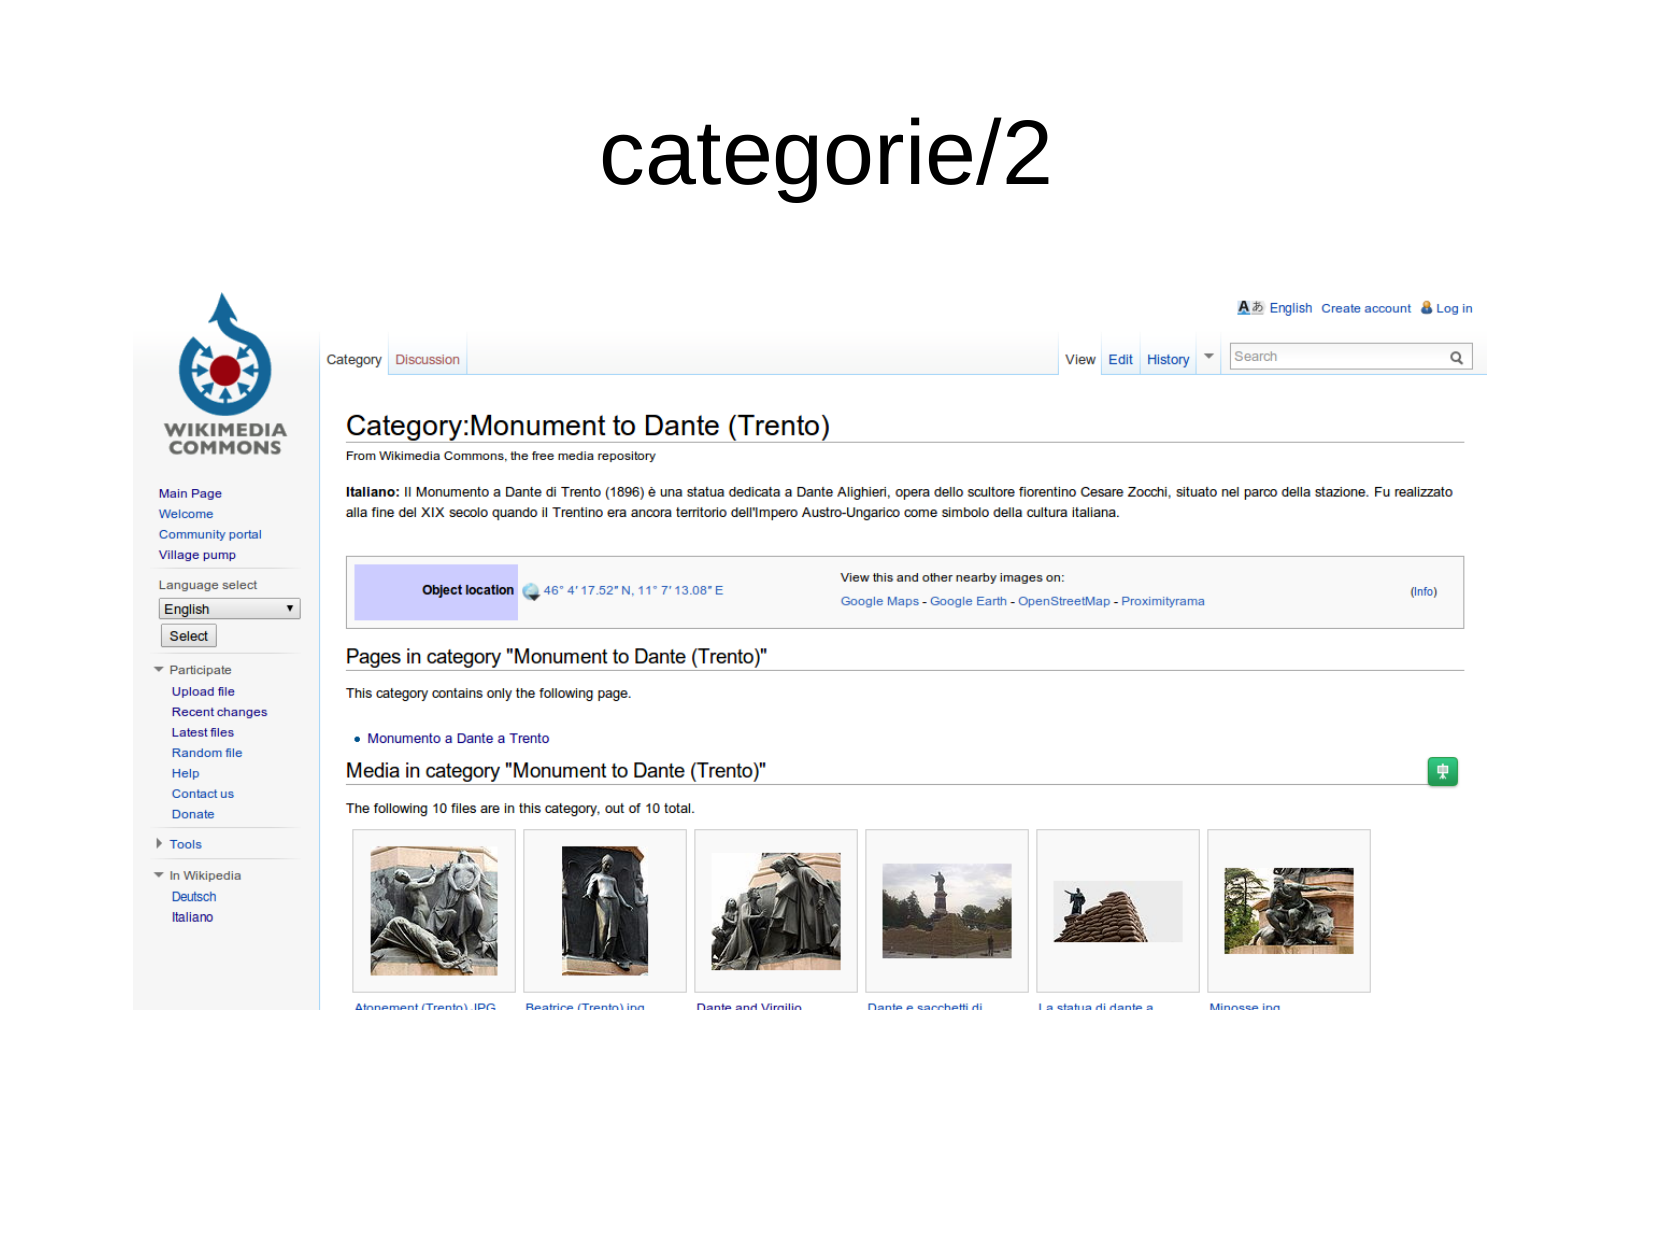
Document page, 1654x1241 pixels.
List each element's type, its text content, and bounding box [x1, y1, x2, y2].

picture [133, 290, 1487, 1010]
title categorie/2 [82, 49, 1571, 257]
